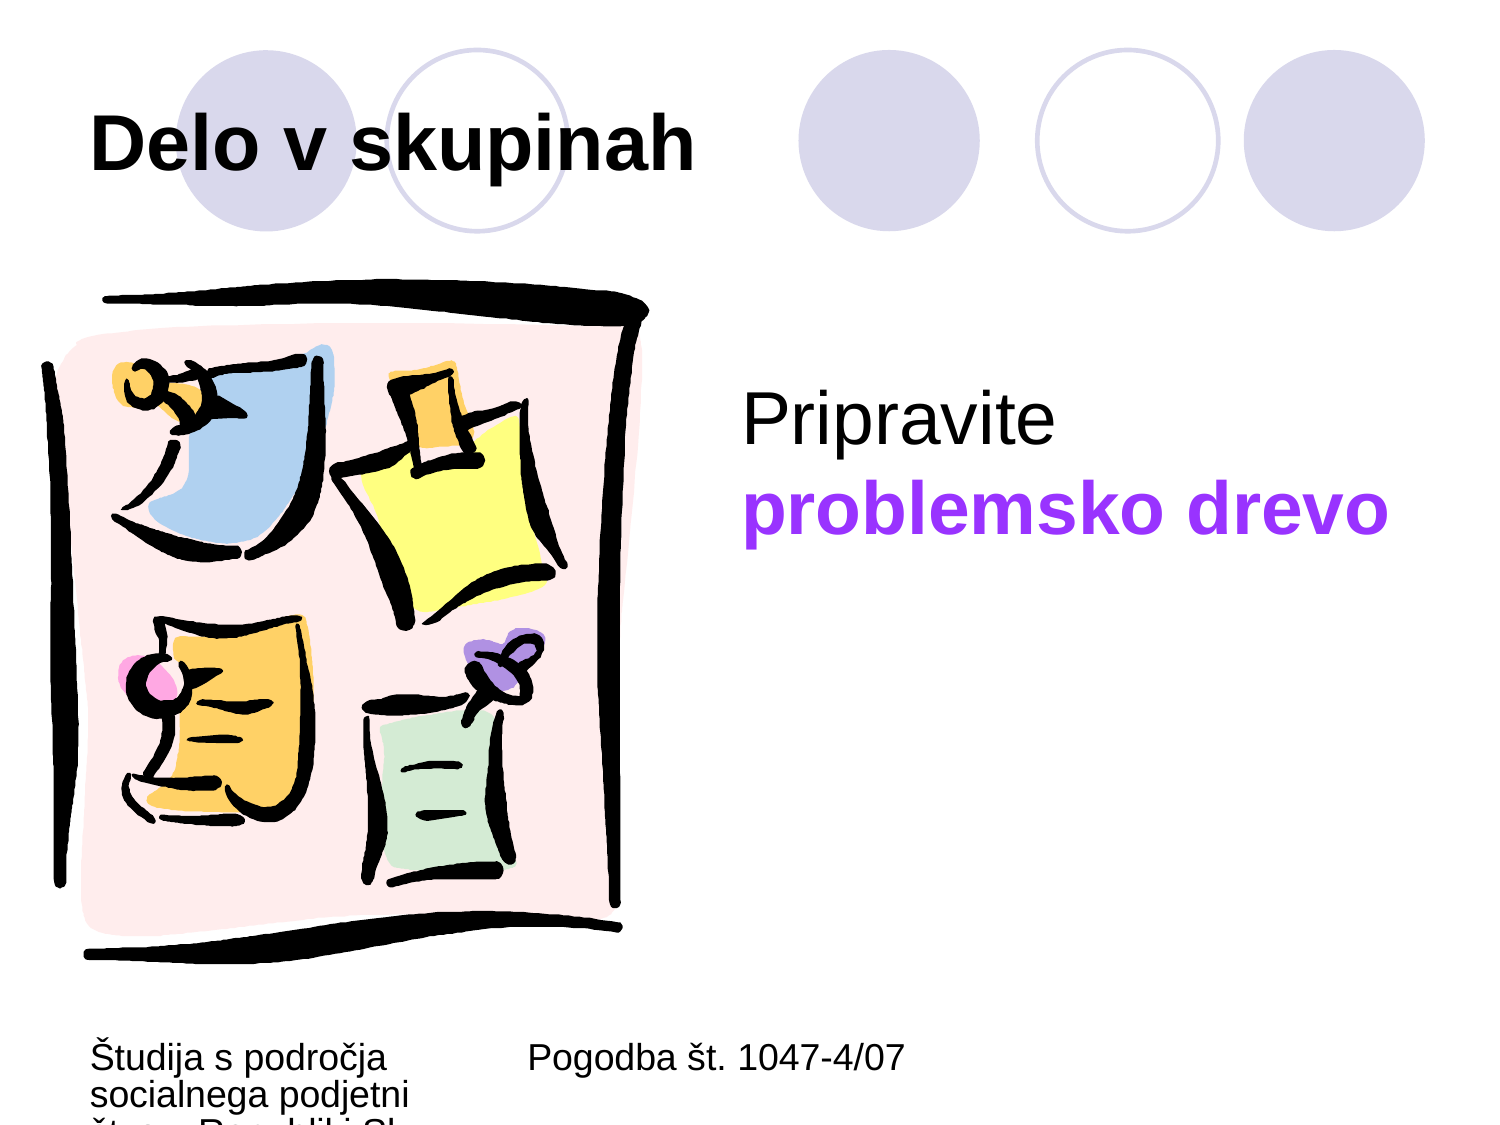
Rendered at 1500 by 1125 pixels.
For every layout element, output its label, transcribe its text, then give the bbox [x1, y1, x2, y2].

picture [41, 278, 650, 965]
text_box Pripravite problemsko drevo [726, 361, 1436, 558]
title Delo v skupinah [75, 45, 1426, 233]
